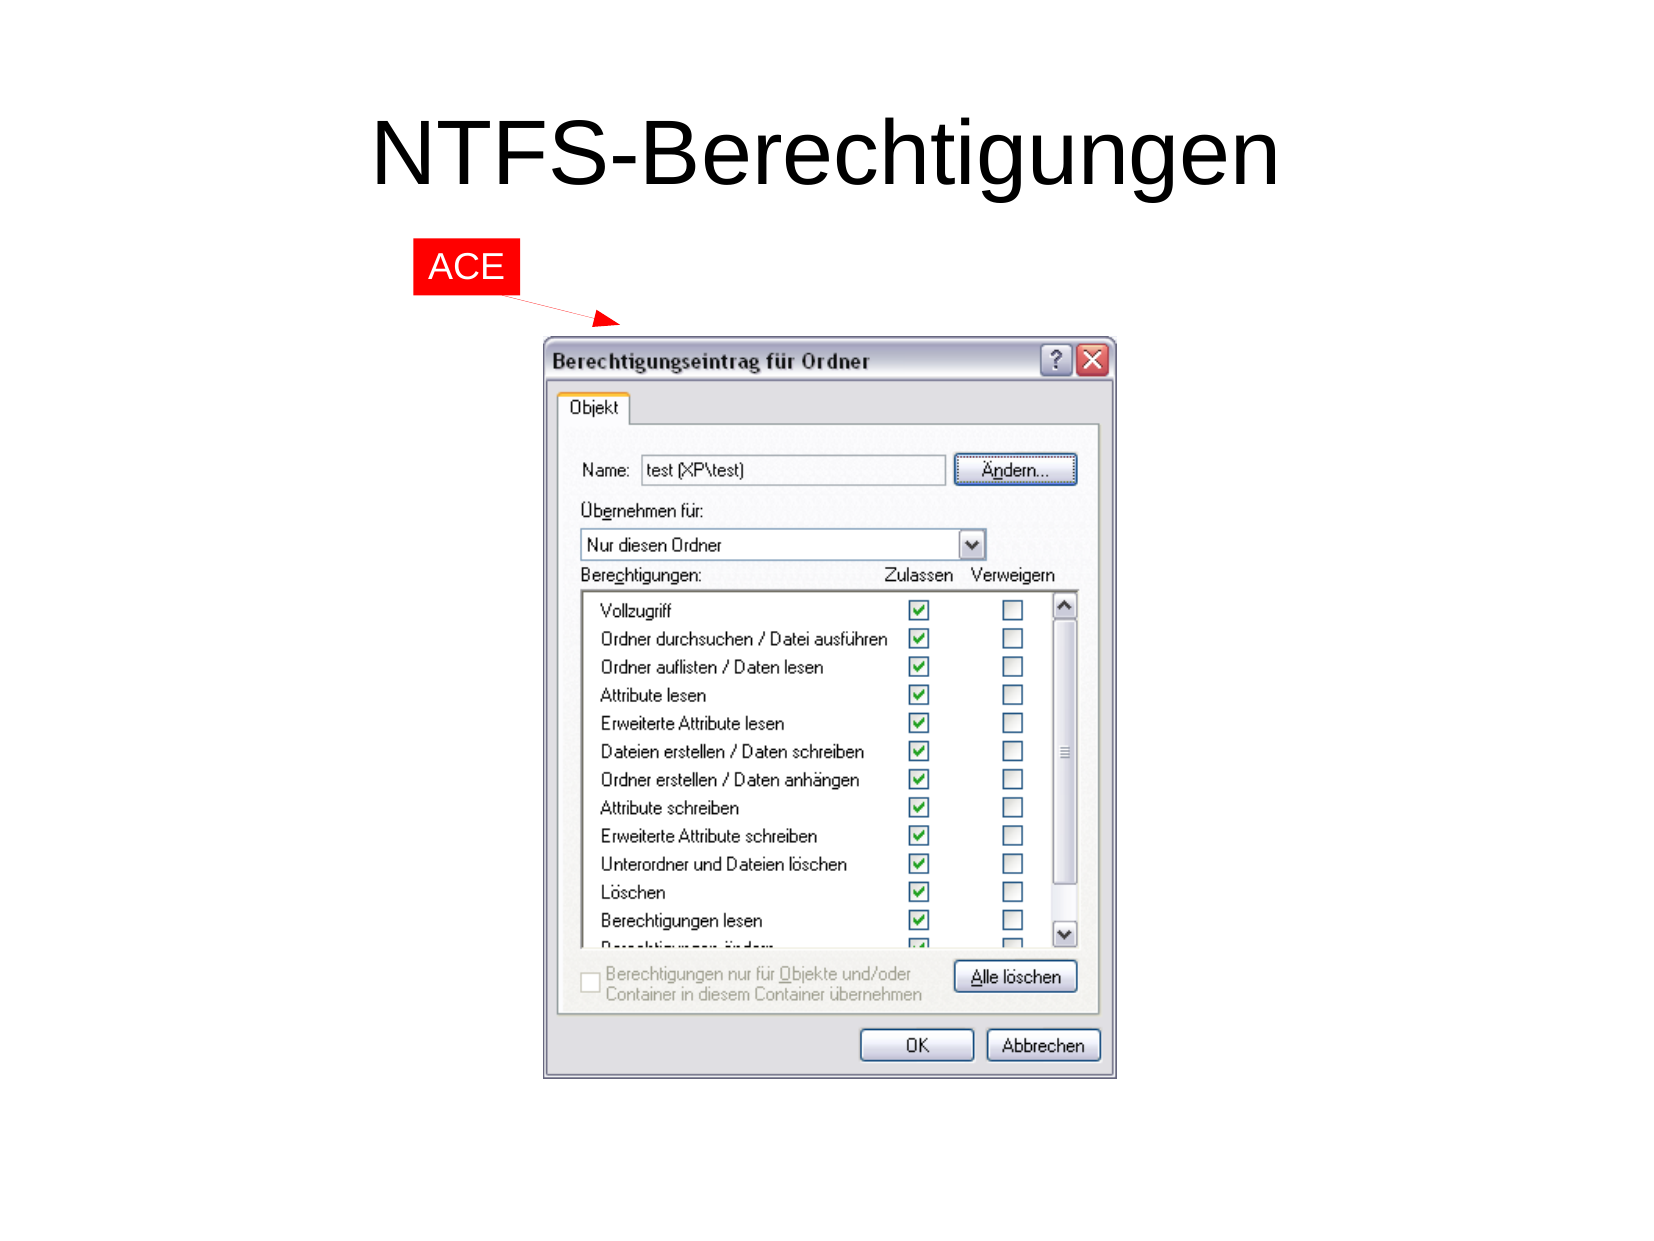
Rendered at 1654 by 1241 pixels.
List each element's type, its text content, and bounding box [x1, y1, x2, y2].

title NTFS-Berechtigungen [82, 56, 1571, 250]
text_box ACE [413, 238, 521, 296]
picture [543, 336, 1117, 1079]
